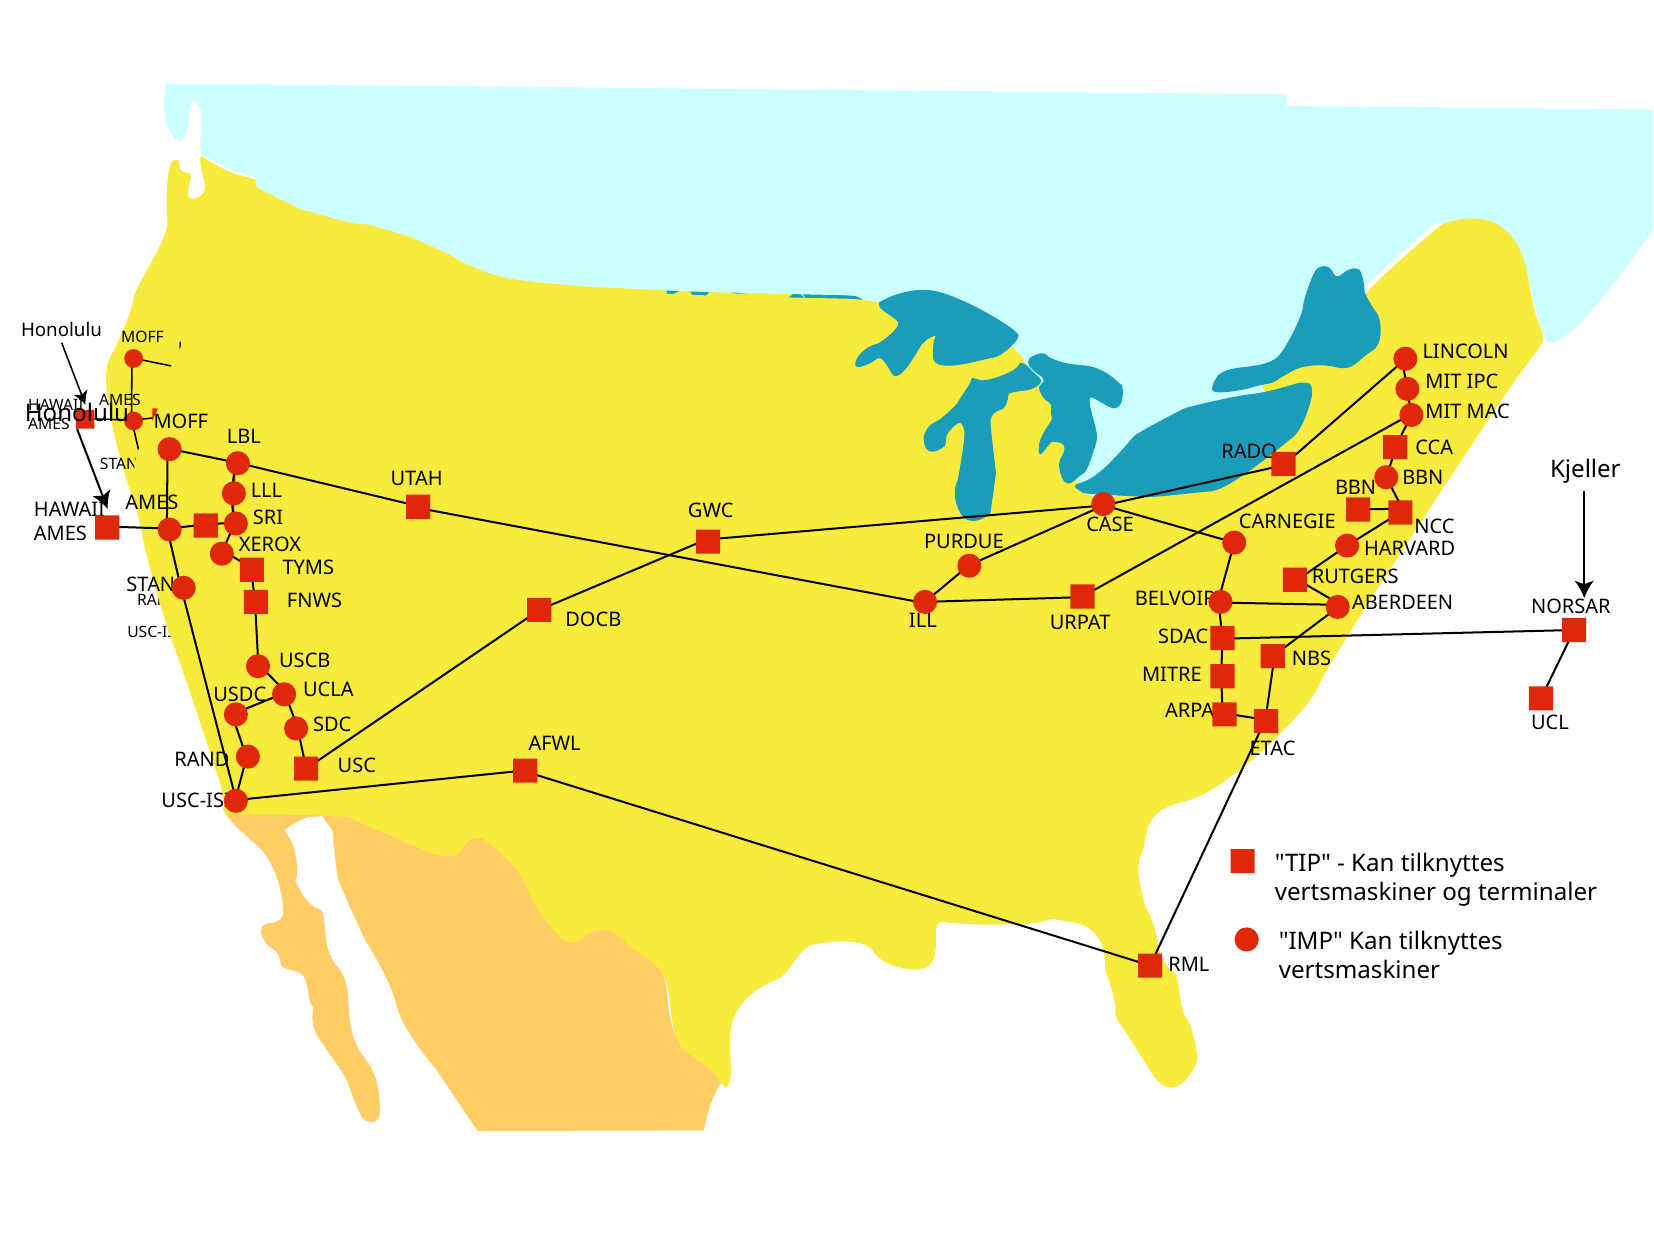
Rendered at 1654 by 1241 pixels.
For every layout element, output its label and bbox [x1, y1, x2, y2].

picture [7, 82, 1654, 1133]
